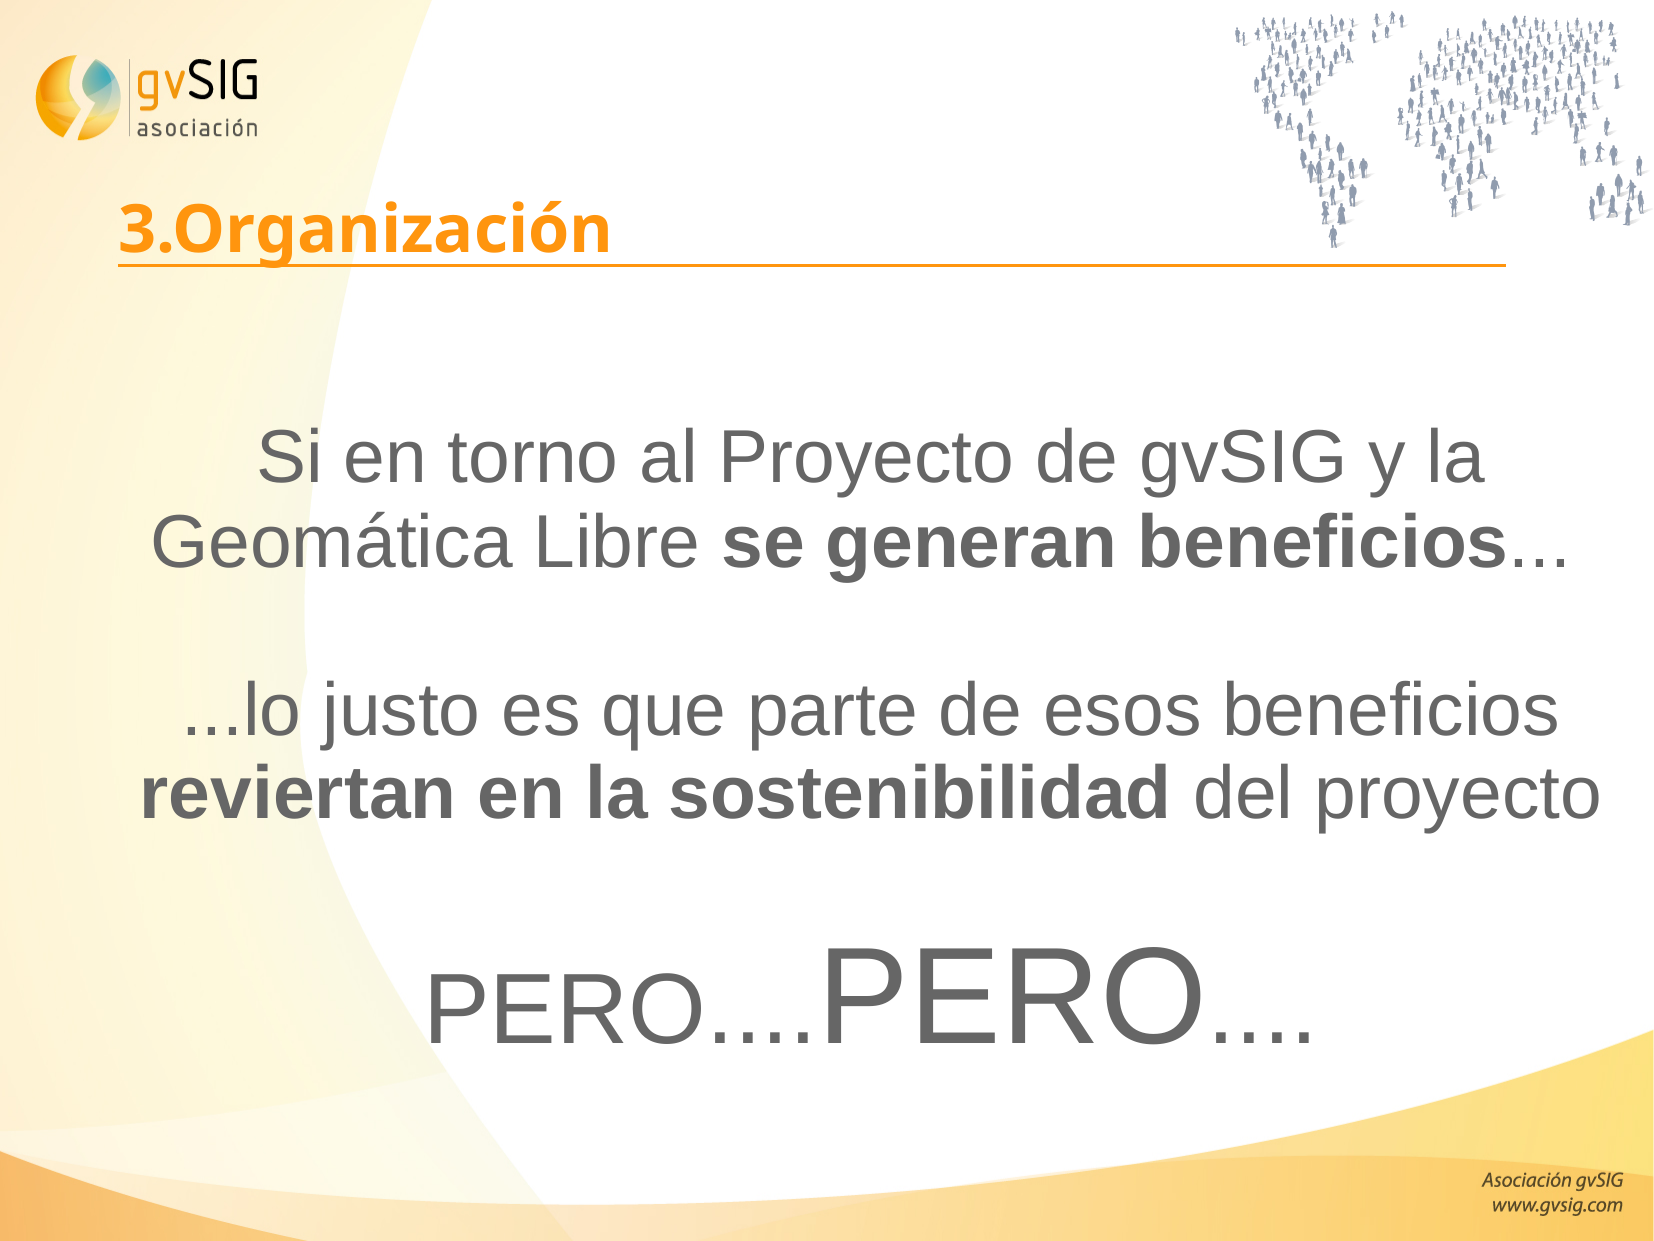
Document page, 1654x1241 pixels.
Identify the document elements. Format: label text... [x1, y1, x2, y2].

picture [0, 0, 1654, 1241]
text_box Si en torno al Proyecto de gvSIG y la Geomática Libre se generan beneficios... ...lo justo es que parte de esos beneficios reviertan en la sostenibilidad del proyecto PERO....PERO.... [118, 407, 1625, 1165]
title 3.Organización [118, 177, 1607, 276]
